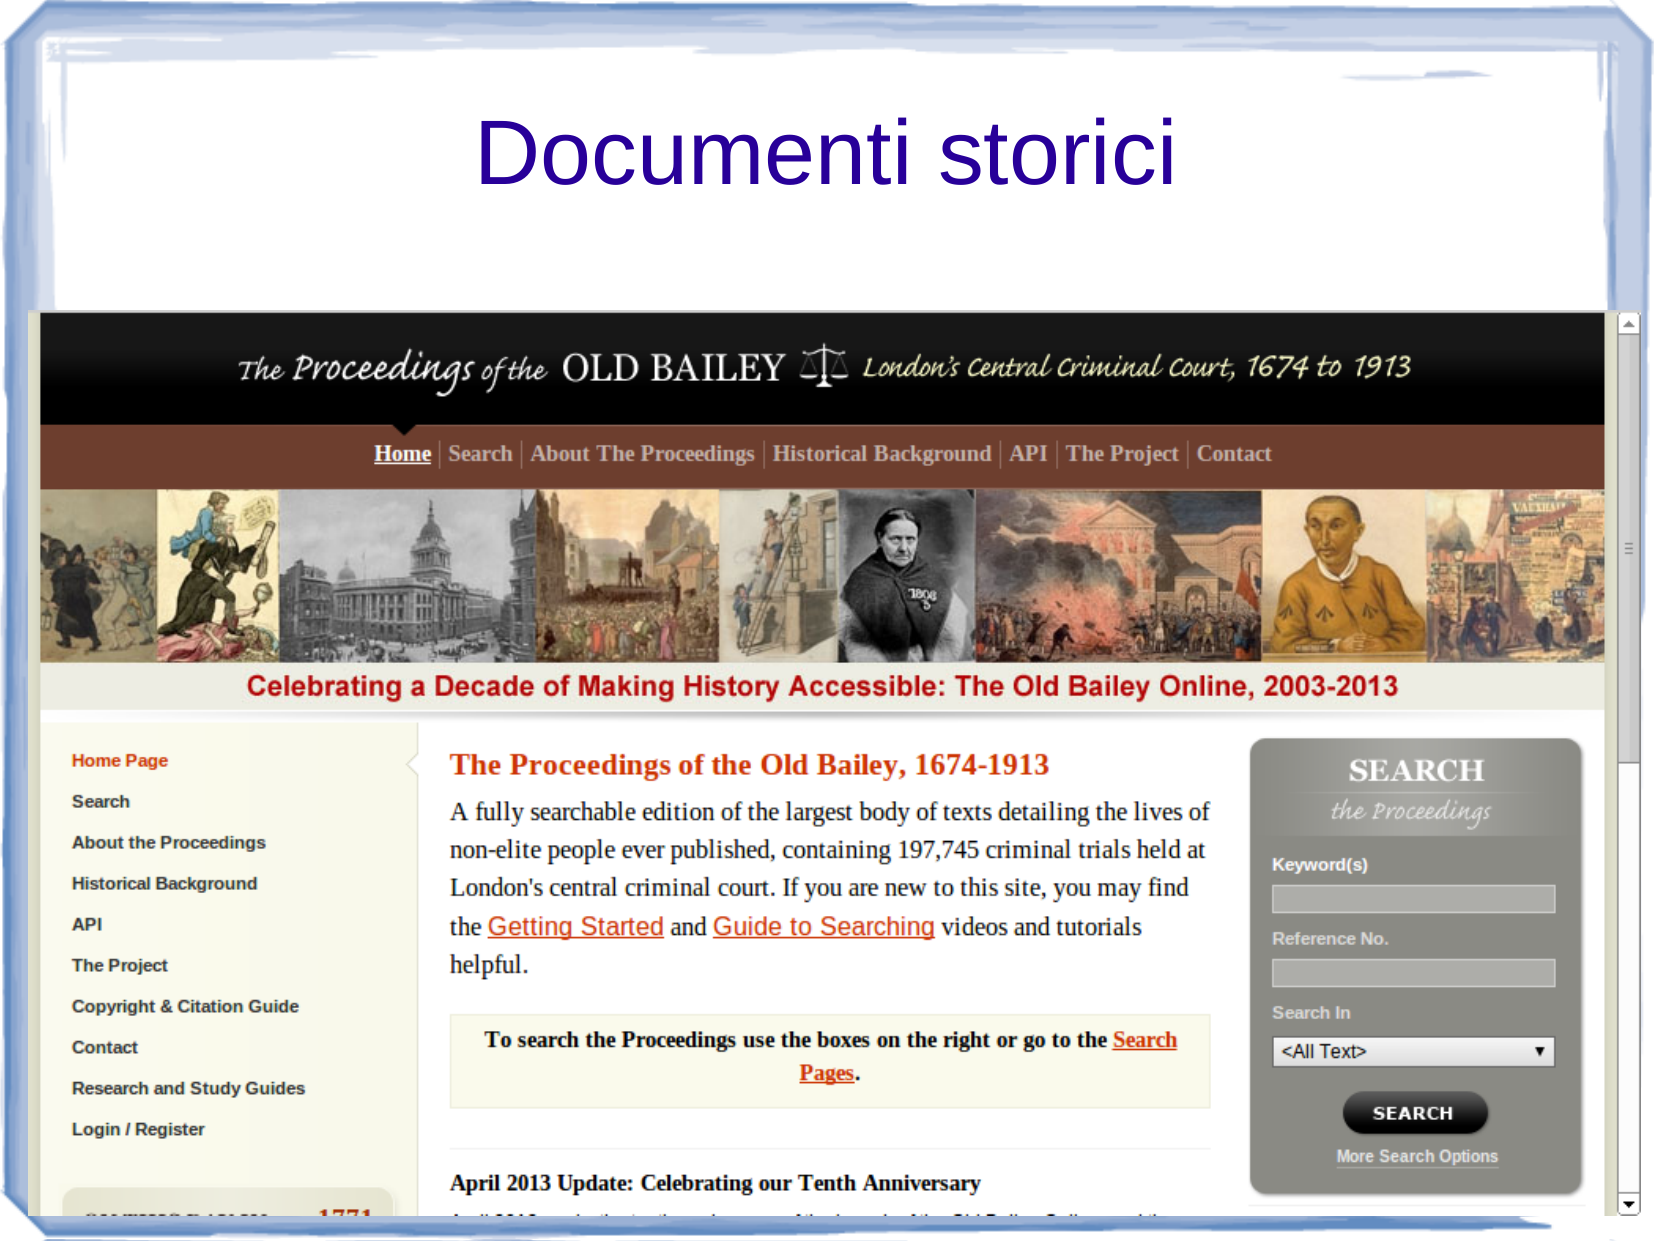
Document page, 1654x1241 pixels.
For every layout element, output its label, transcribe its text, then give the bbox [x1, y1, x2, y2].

picture [0, 0, 1654, 1241]
title Documenti storici [82, 49, 1571, 257]
